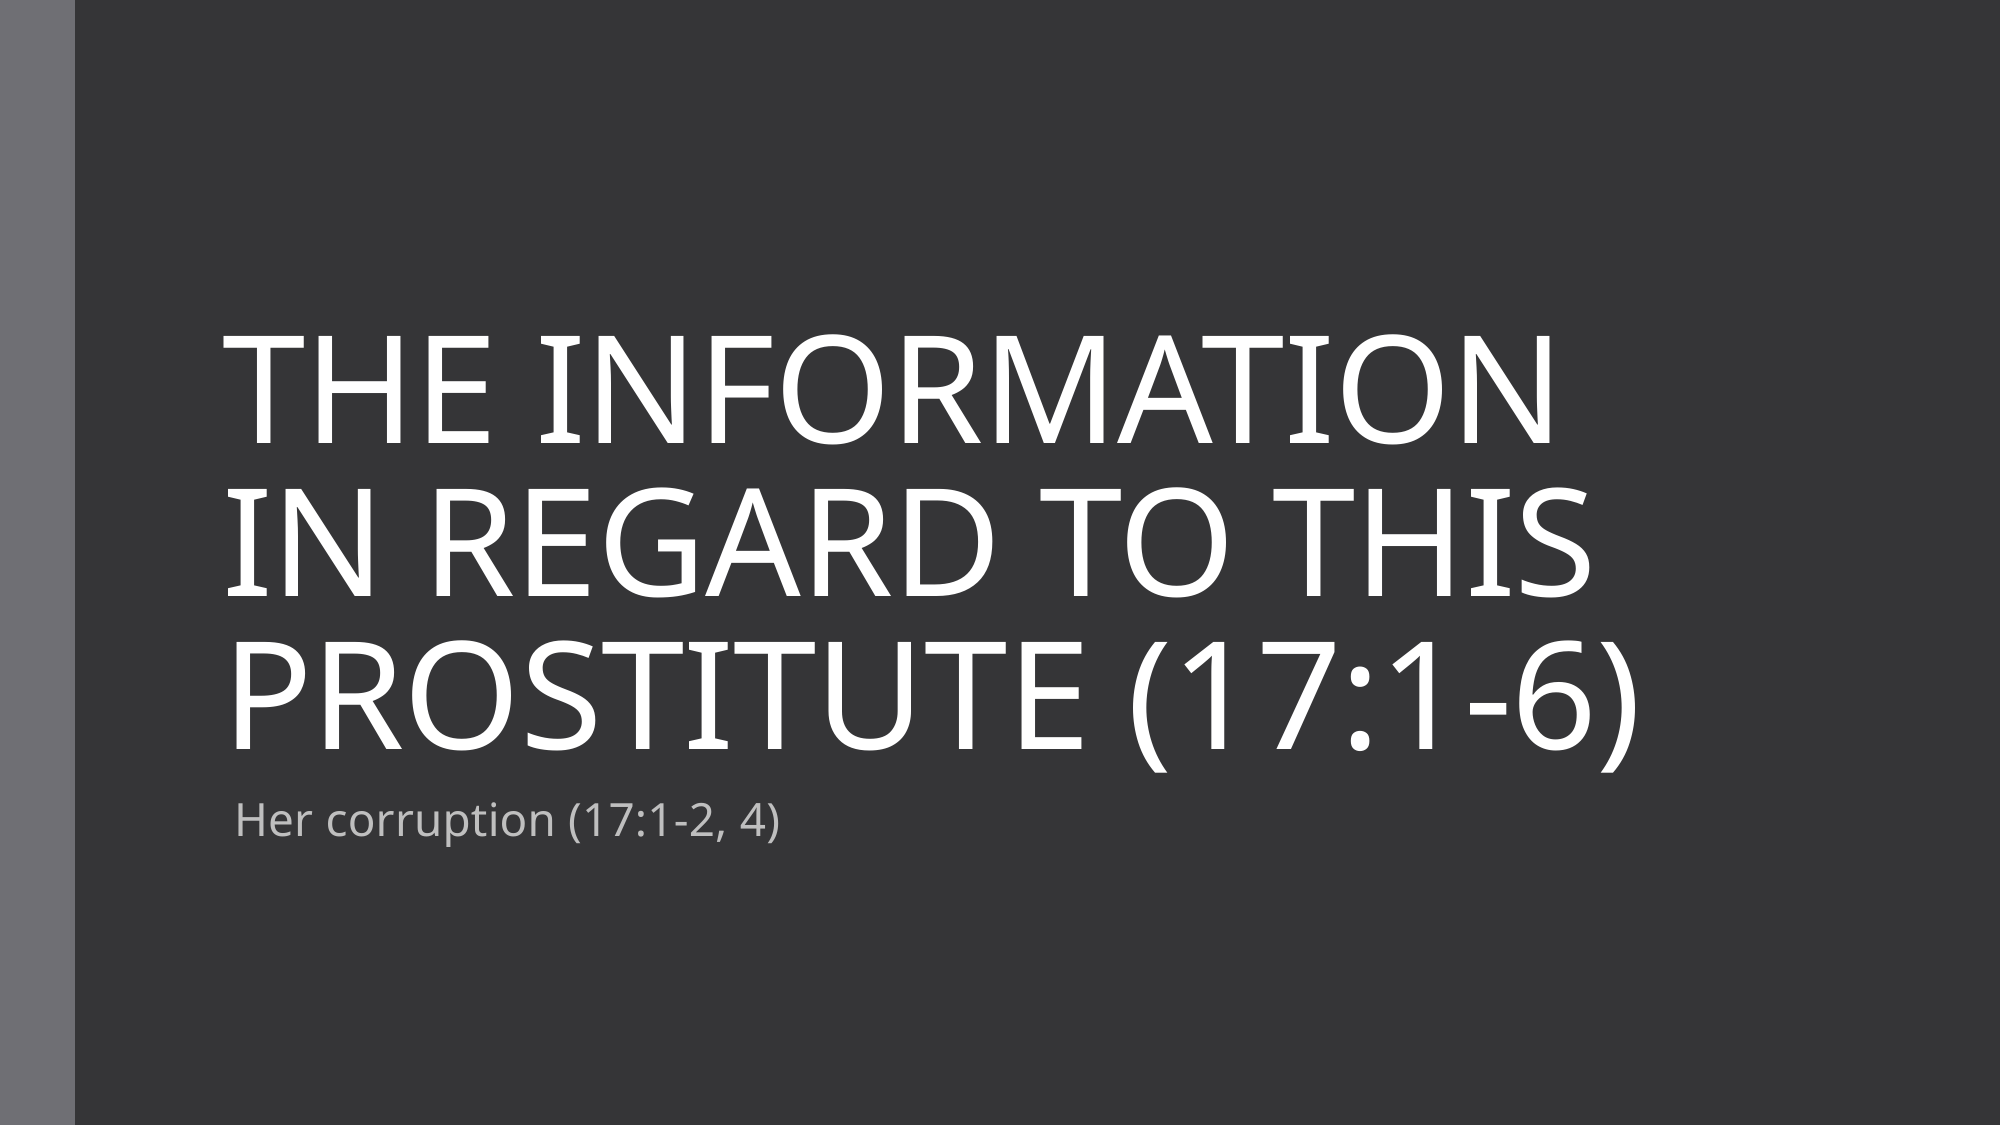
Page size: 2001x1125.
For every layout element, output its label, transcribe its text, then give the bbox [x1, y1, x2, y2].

title THE INFORMATION IN REGARD TO THIS PROSTITUTE (17:1-6) [206, 124, 1752, 787]
subtitle Her corruption (17:1-2, 4) [206, 787, 1752, 1066]
